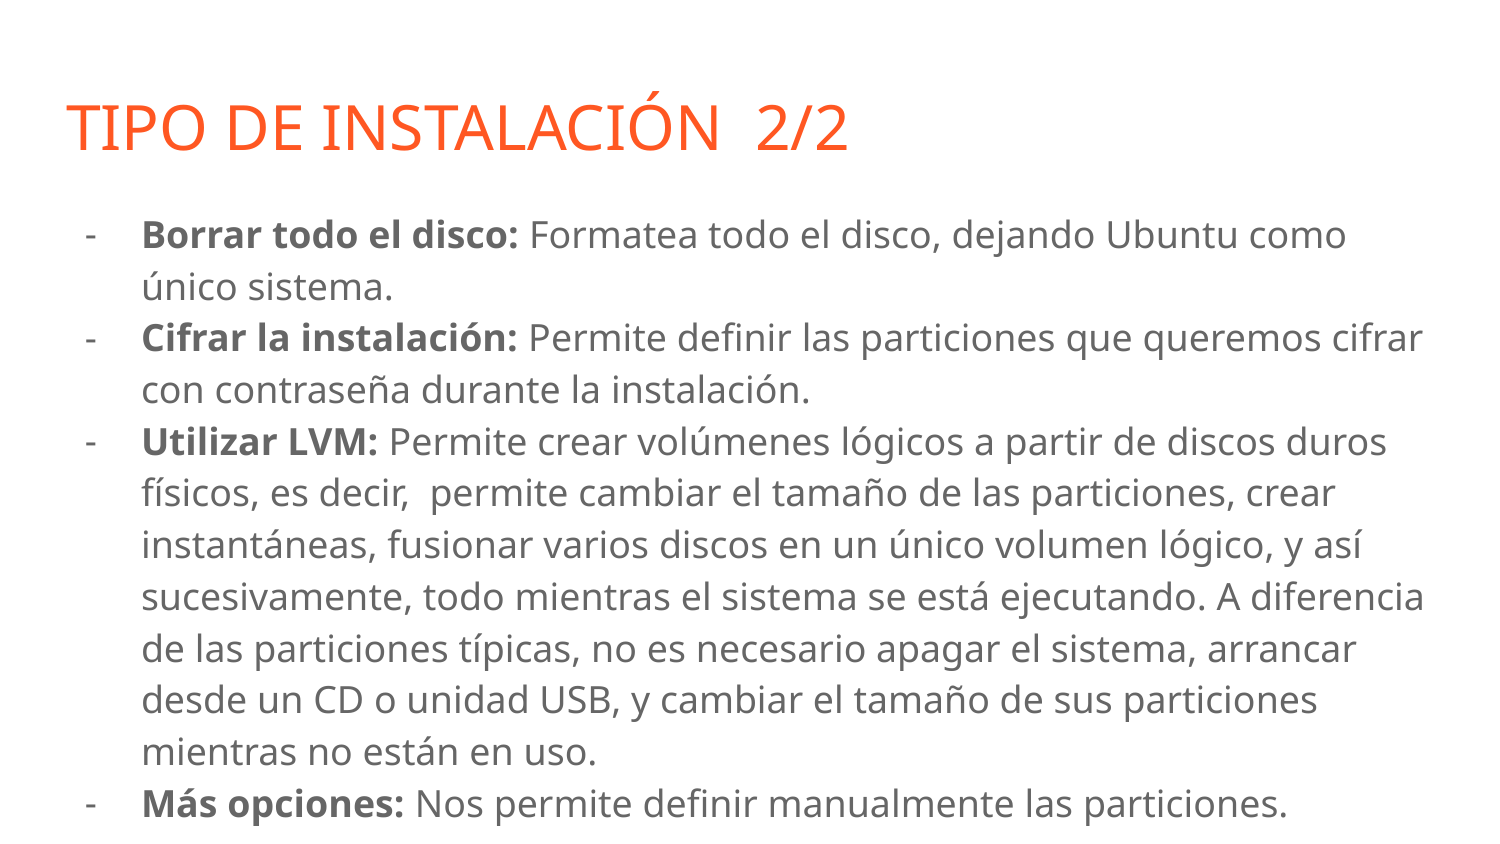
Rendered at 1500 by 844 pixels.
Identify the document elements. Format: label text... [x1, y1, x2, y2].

list Borrar todo el disco: Formatea todo el disco, dejando Ubuntu como único sistema. Cifrar la instalación: Permite definir las particiones que queremos cifrar con contraseña durante la instalación. Utilizar LVM: Permite crear volúmenes lógicos a partir de discos duros físicos, es decir, permite cambiar el tamaño de las particiones, crear instantáneas, fusionar varios discos en un único volumen lógico, y así sucesivamente, todo mientras el sistema se está ejecutando. A diferencia de las particiones típicas, no es necesario apagar el sistema, arrancar desde un CD o unidad USB, y cambiar el tamaño de sus particiones mientras no están en uso. Más opciones: Nos permite definir manualmente las particiones. [51, 189, 1449, 750]
title TIPO DE INSTALACIÓN 2/2 [51, 72, 1449, 167]
